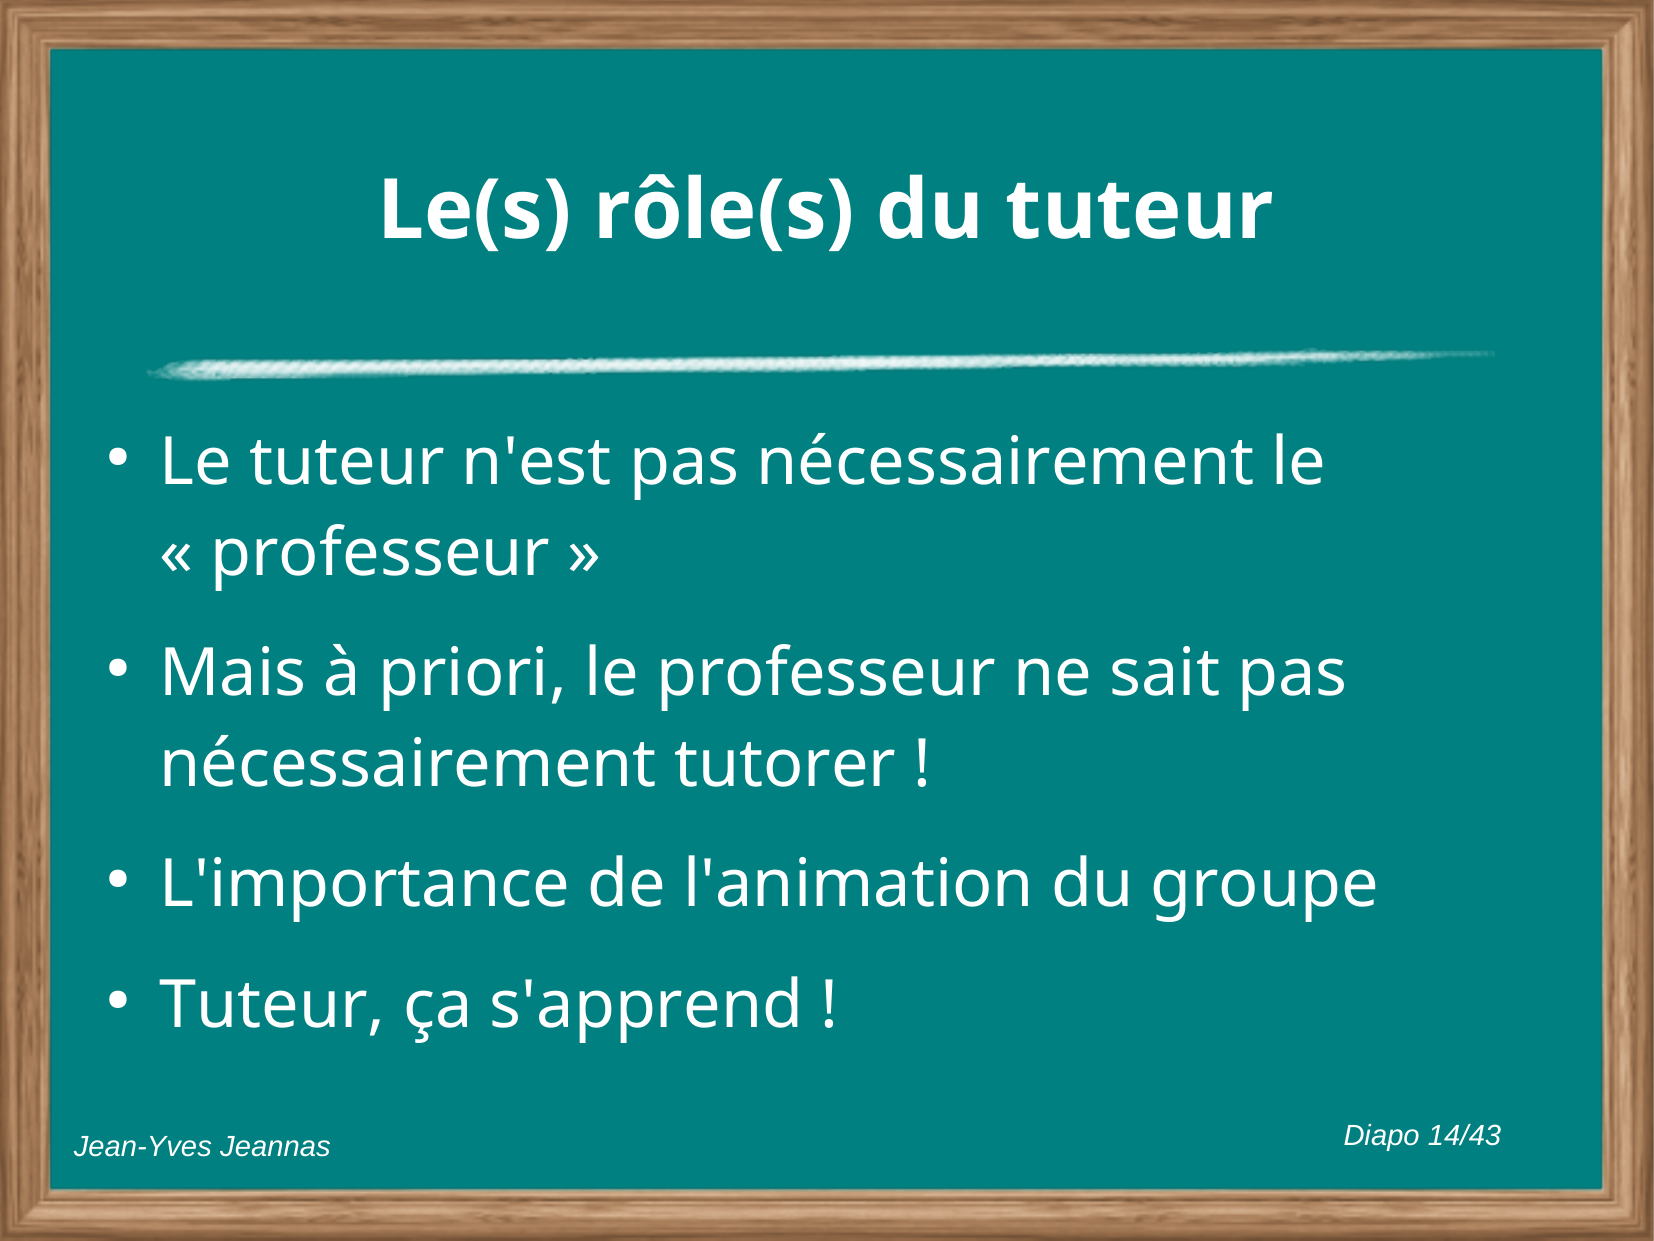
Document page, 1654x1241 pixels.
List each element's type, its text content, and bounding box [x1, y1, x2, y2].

title Le(s) rôle(s) du tuteur [88, 88, 1565, 325]
list Le tuteur n'est pas nécessairement le « professeur » Mais à priori, le professeur ne sait pas nécessairement tutorer ! L'importance de l'animation du groupe Tuteur, ça s'apprend ! [88, 413, 1565, 1049]
picture [0, 0, 1654, 1241]
